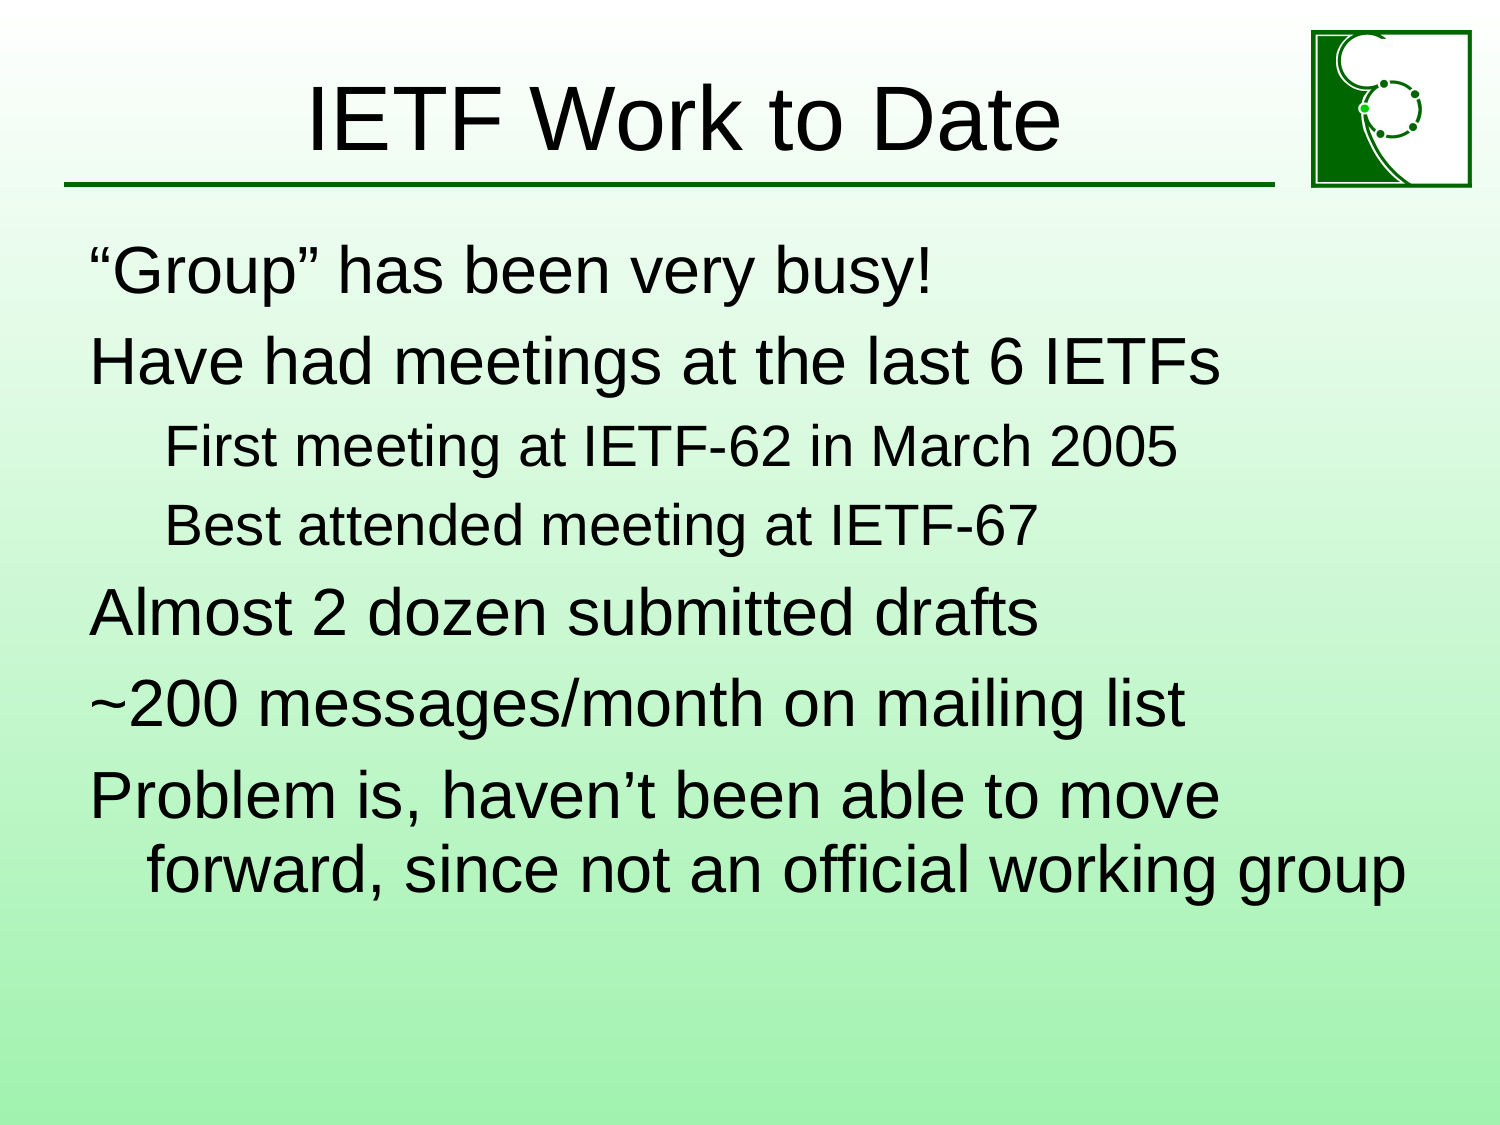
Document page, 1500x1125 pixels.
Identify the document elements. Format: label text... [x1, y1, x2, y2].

list “Group” has been very busy! Have had meetings at the last 6 IETFs First meeting at IETF-62 in March 2005 Best attended meeting at IETF-67 Almost 2 dozen submitted drafts ~200 messages/month on mailing list Problem is, haven’t been able to move forward, since not an official working group [75, 225, 1426, 1083]
title IETF Work to Date [76, 24, 1295, 213]
picture [1311, 30, 1472, 188]
